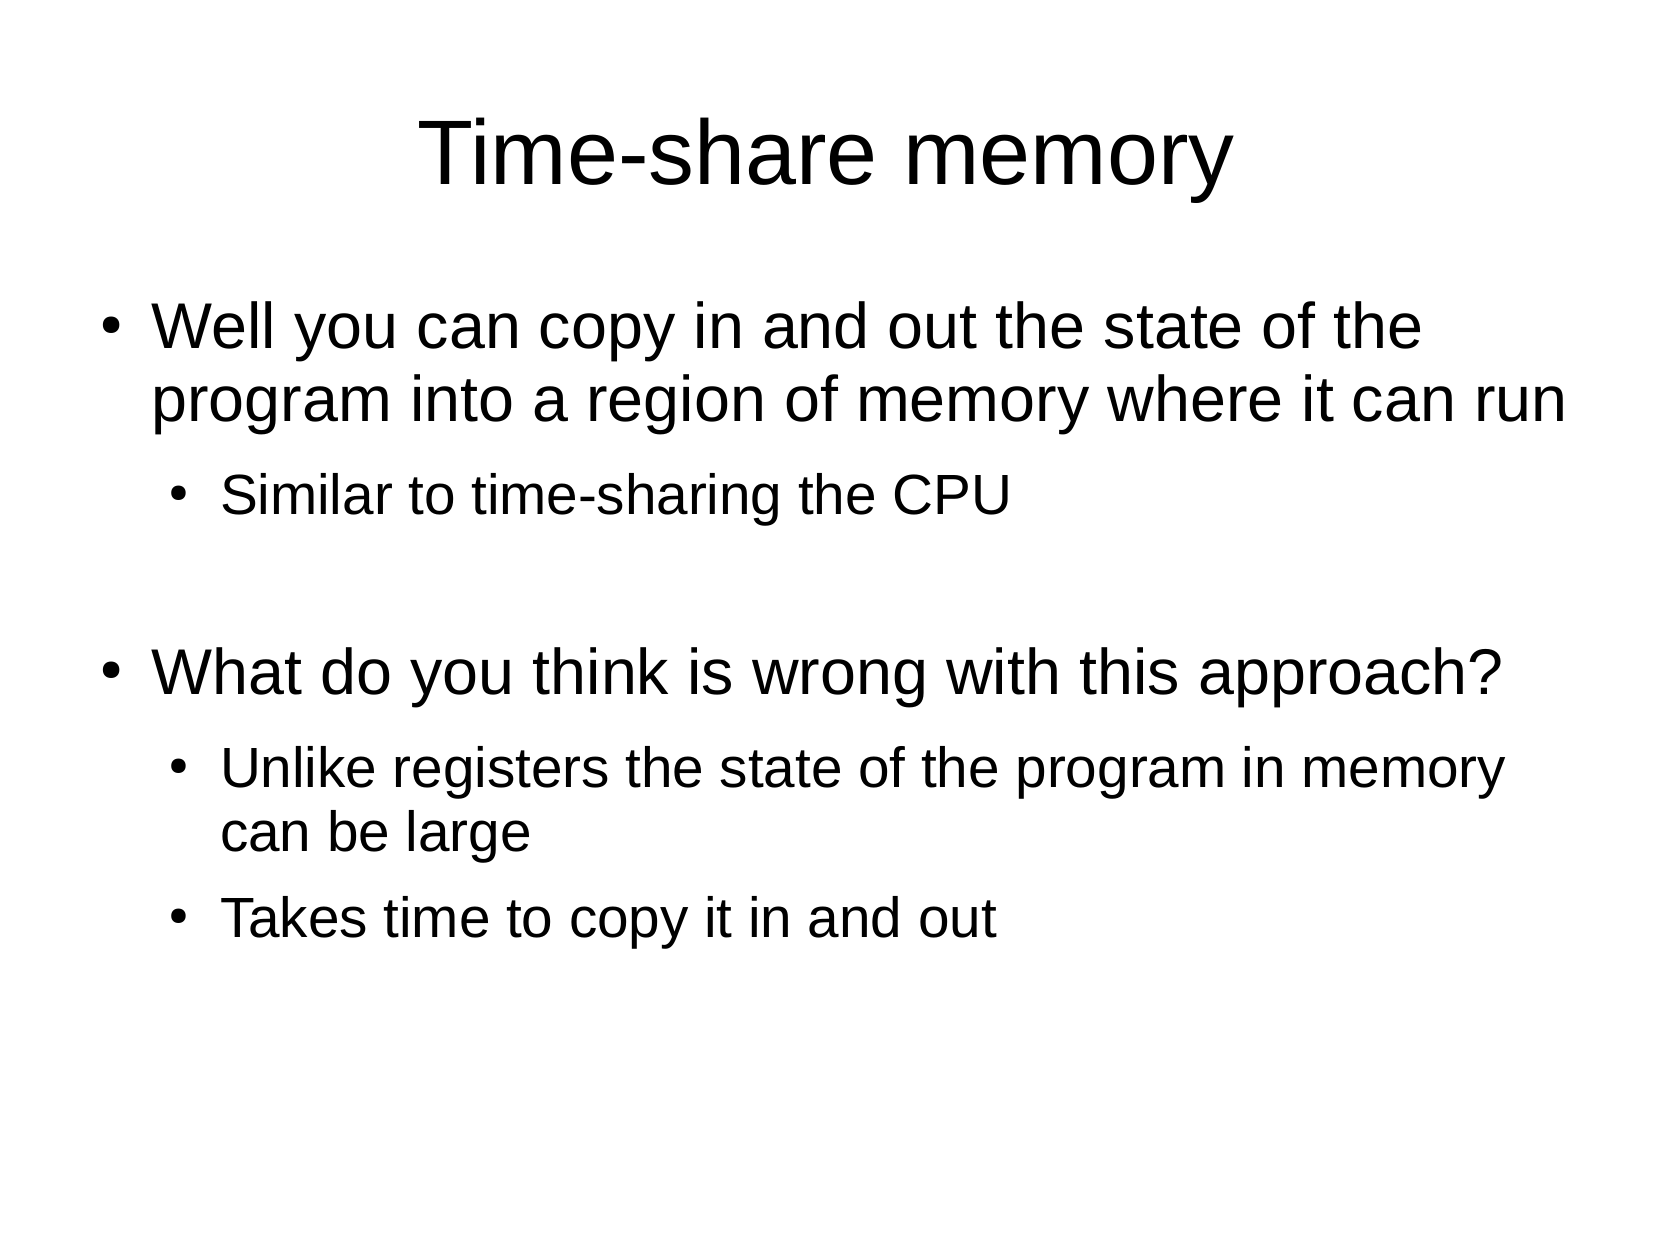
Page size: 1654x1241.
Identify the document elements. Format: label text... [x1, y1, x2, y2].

list Well you can copy in and out the state of the program into a region of memory where it can run Similar to time-sharing the CPU What do you think is wrong with this approach? Unlike registers the state of the program in memory can be large Takes time to copy it in and out [82, 290, 1571, 1010]
title Time-share memory [82, 49, 1571, 257]
